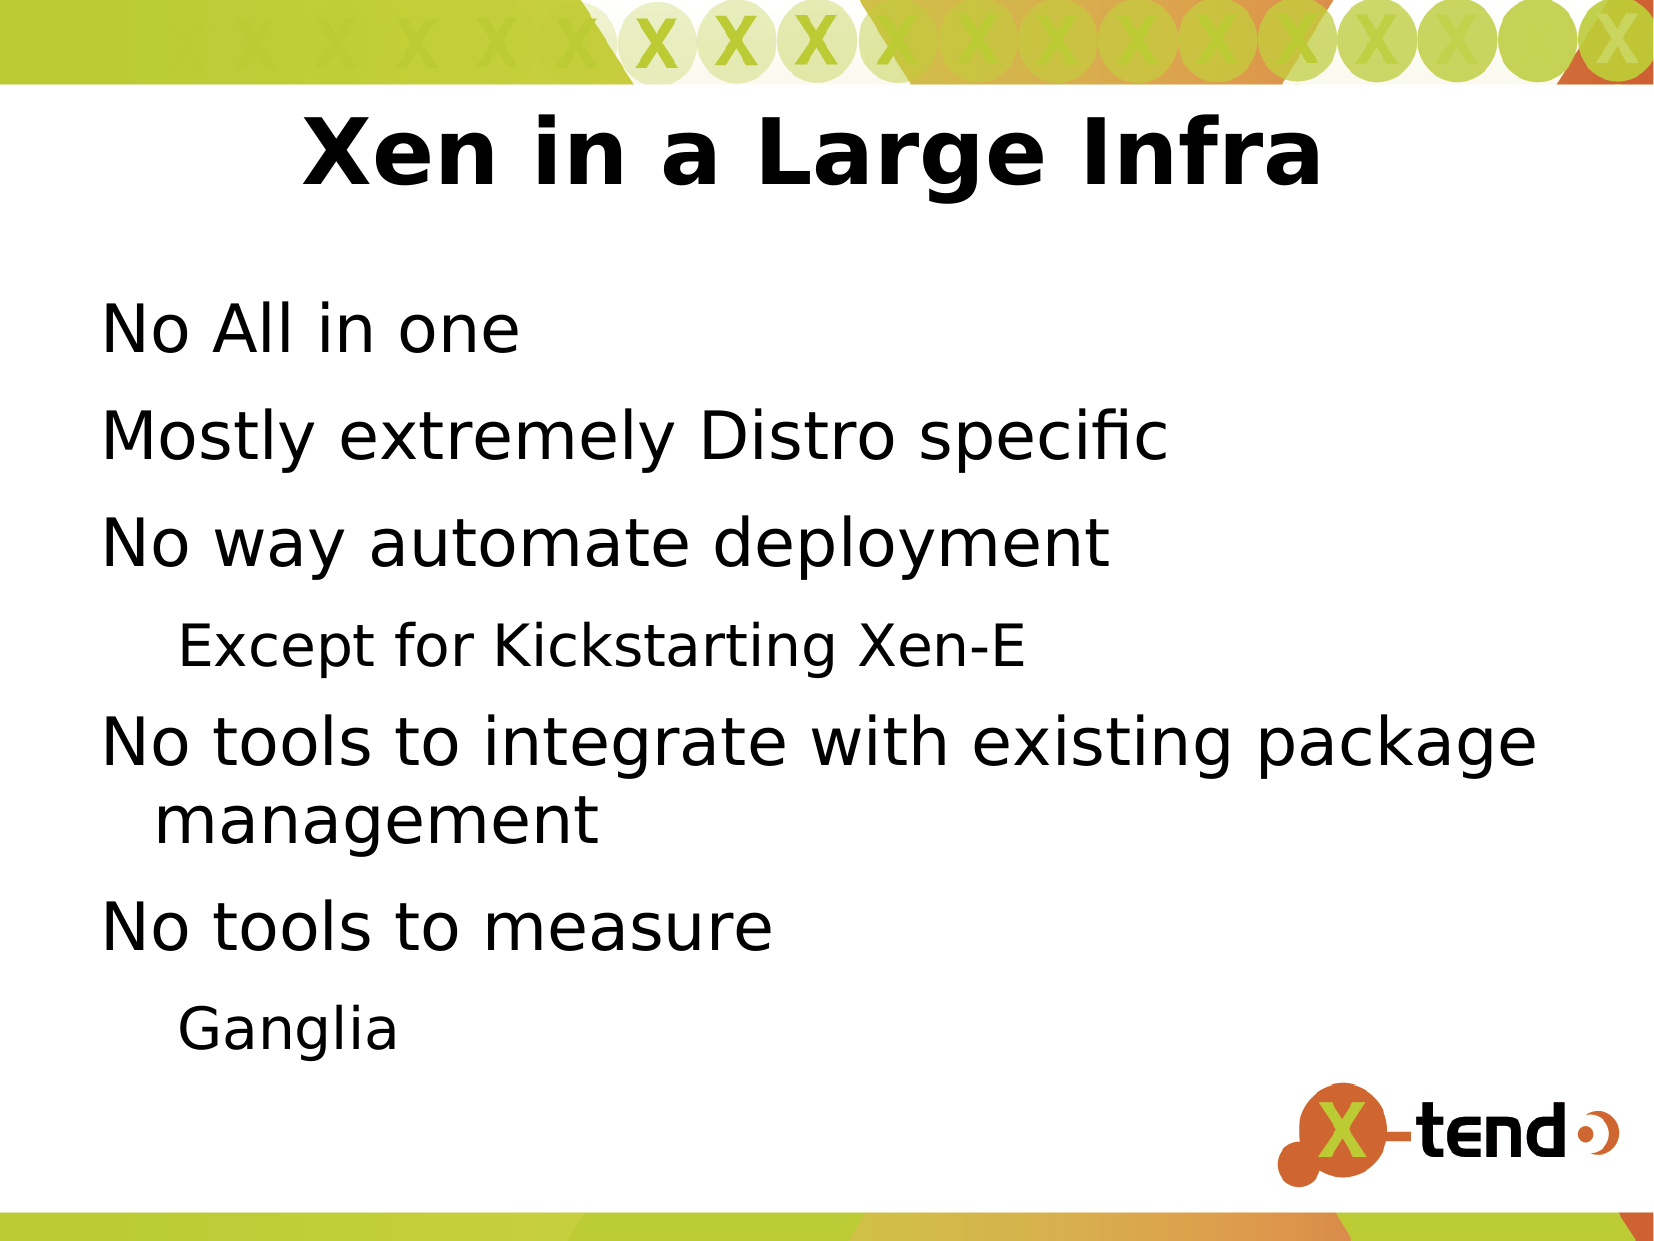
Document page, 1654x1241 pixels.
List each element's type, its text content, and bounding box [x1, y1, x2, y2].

list No All in one Mostly extremely Distro specific No way automate deployment Except for Kickstarting Xen-E No tools to integrate with existing package management No tools to measure Ganglia [82, 290, 1571, 1109]
title Xen in a Large Infra [82, 49, 1571, 257]
picture [0, 0, 1654, 1241]
